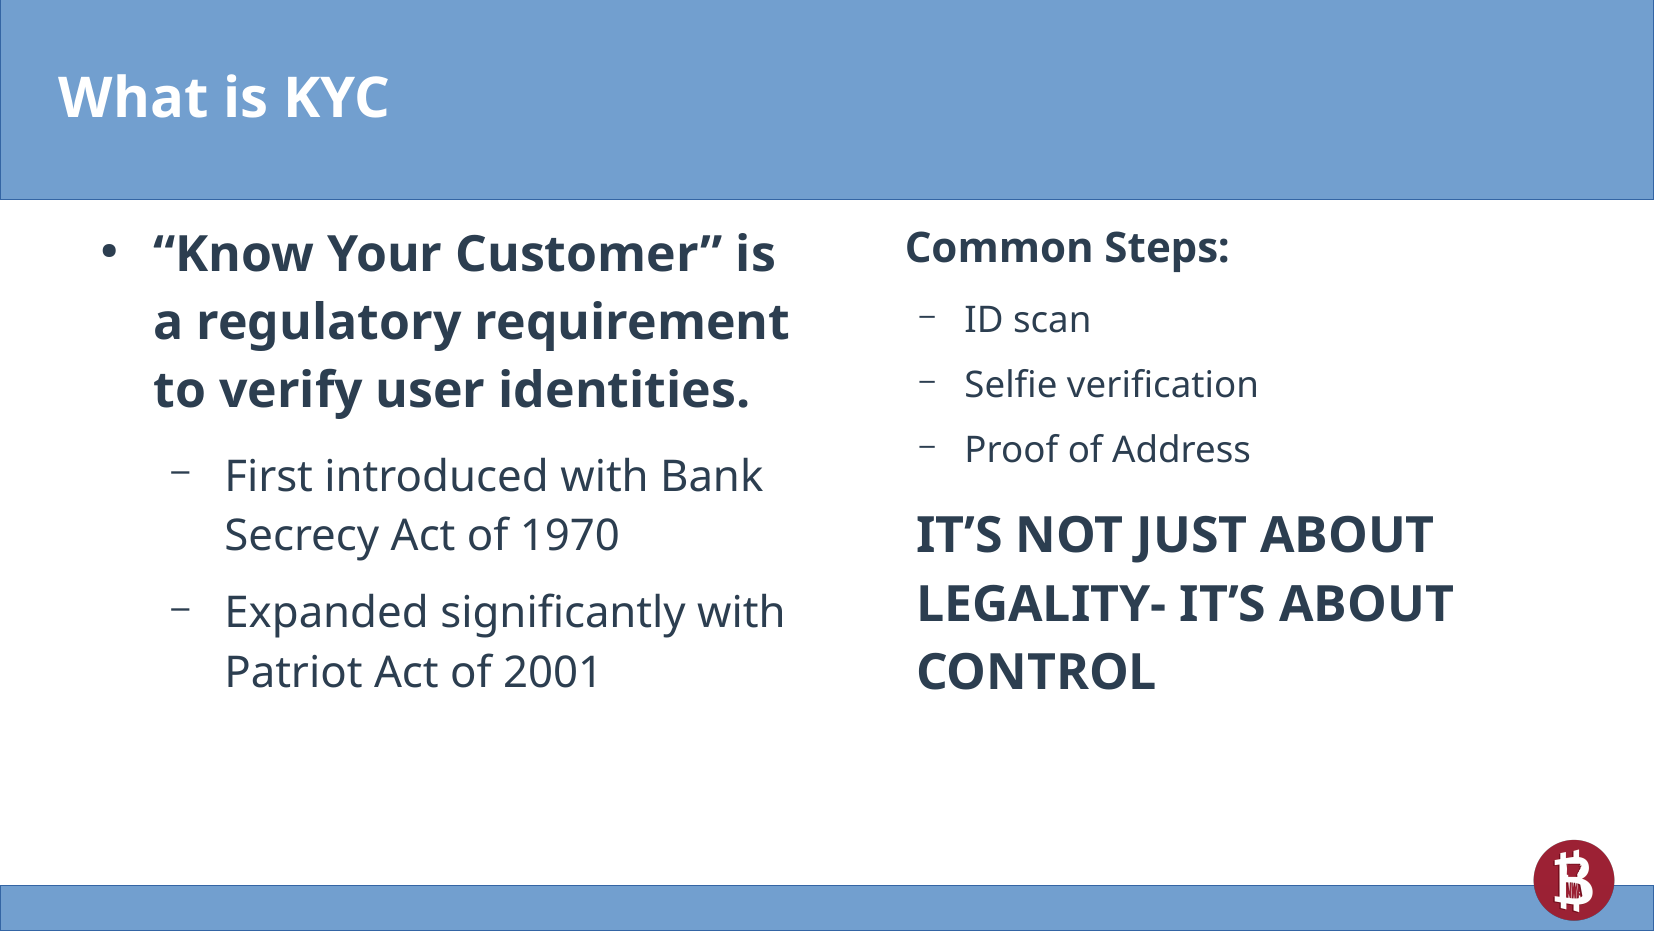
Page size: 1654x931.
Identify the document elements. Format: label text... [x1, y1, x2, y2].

list IT’S NOT JUST ABOUT LEGALITY- IT’S ABOUT CONTROL [845, 499, 1572, 757]
list Common Steps: ID scan Selfie verification Proof of Address [845, 217, 1572, 475]
picture [1500, 806, 1648, 931]
list “Know Your Customer” is a regulatory requirement to verify user identities. First introduced with Bank Secrecy Act of 1970 Expanded significantly with Patriot Act of 2001 [82, 217, 809, 758]
title What is KYC [59, 37, 1595, 155]
